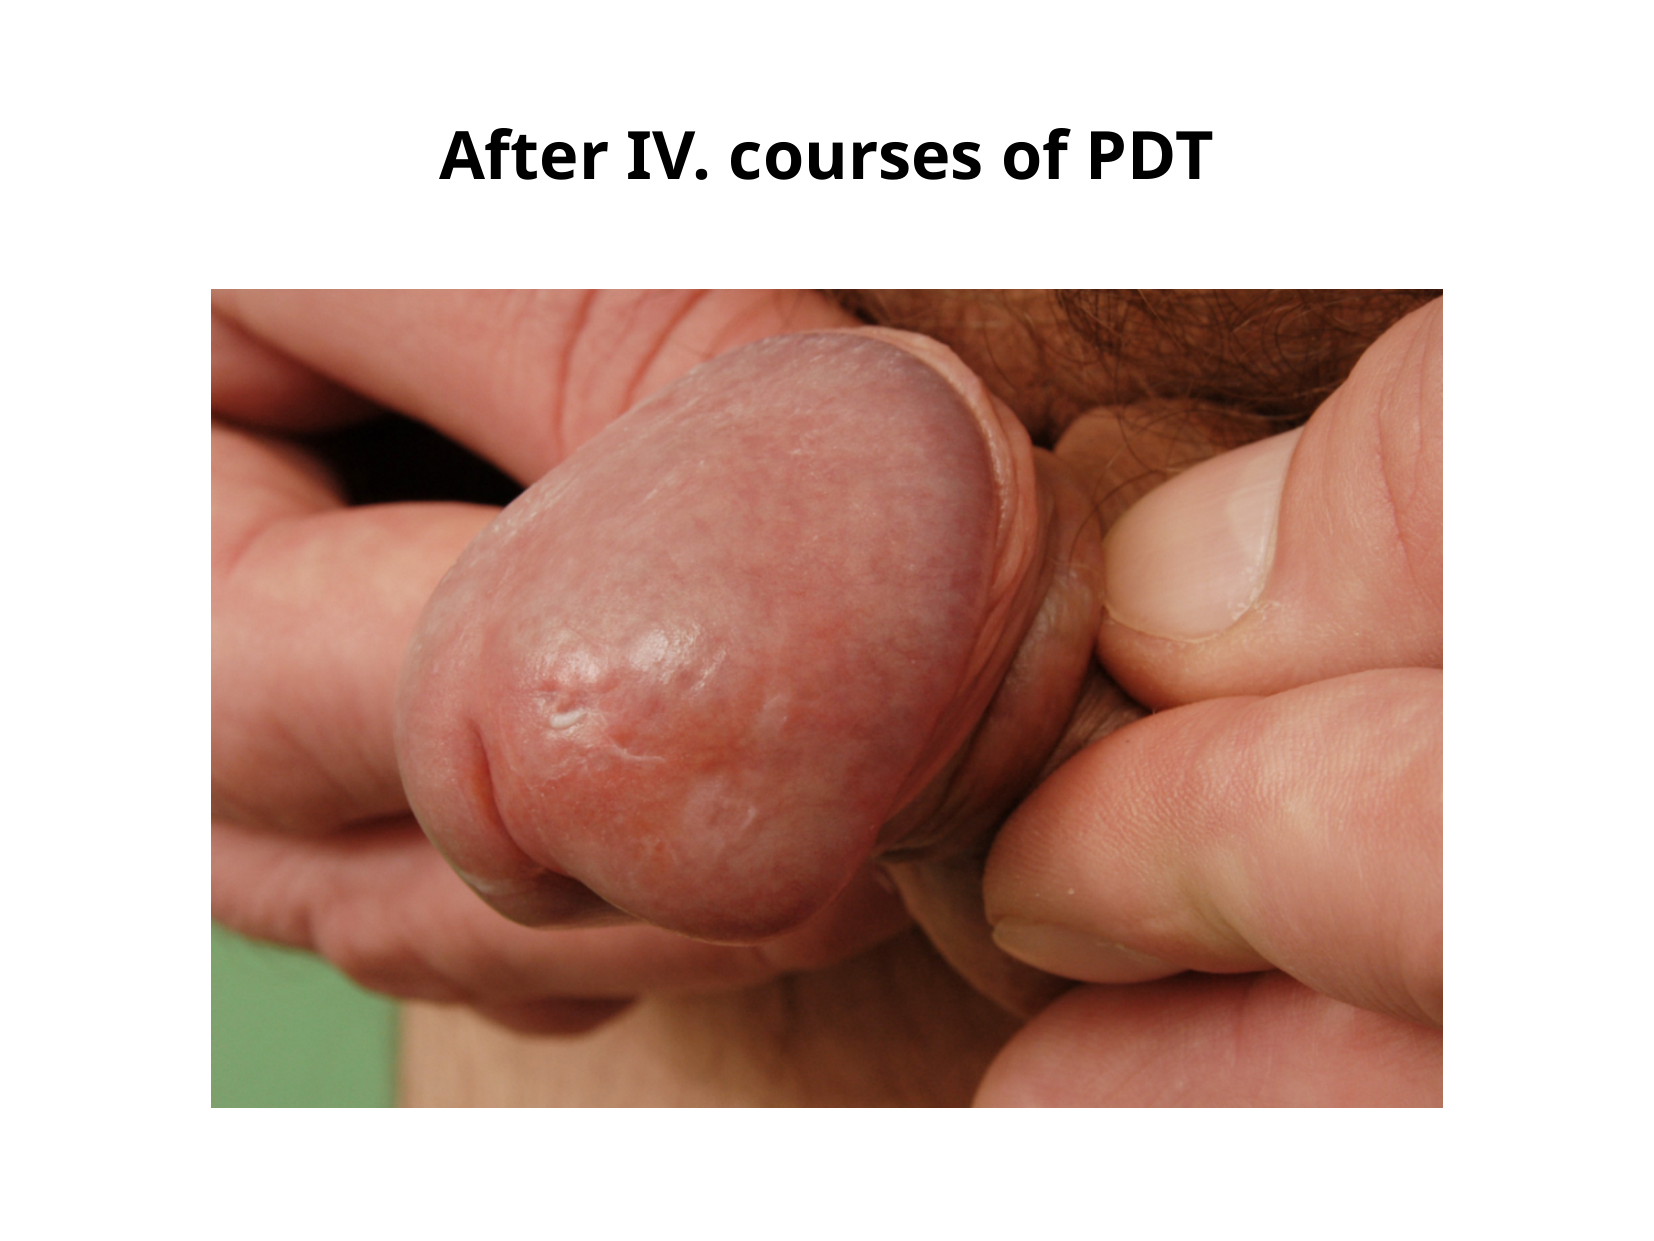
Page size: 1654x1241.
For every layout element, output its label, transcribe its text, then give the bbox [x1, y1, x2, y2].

picture [211, 289, 1443, 1108]
title After IV. courses of PDT [82, 49, 1571, 257]
